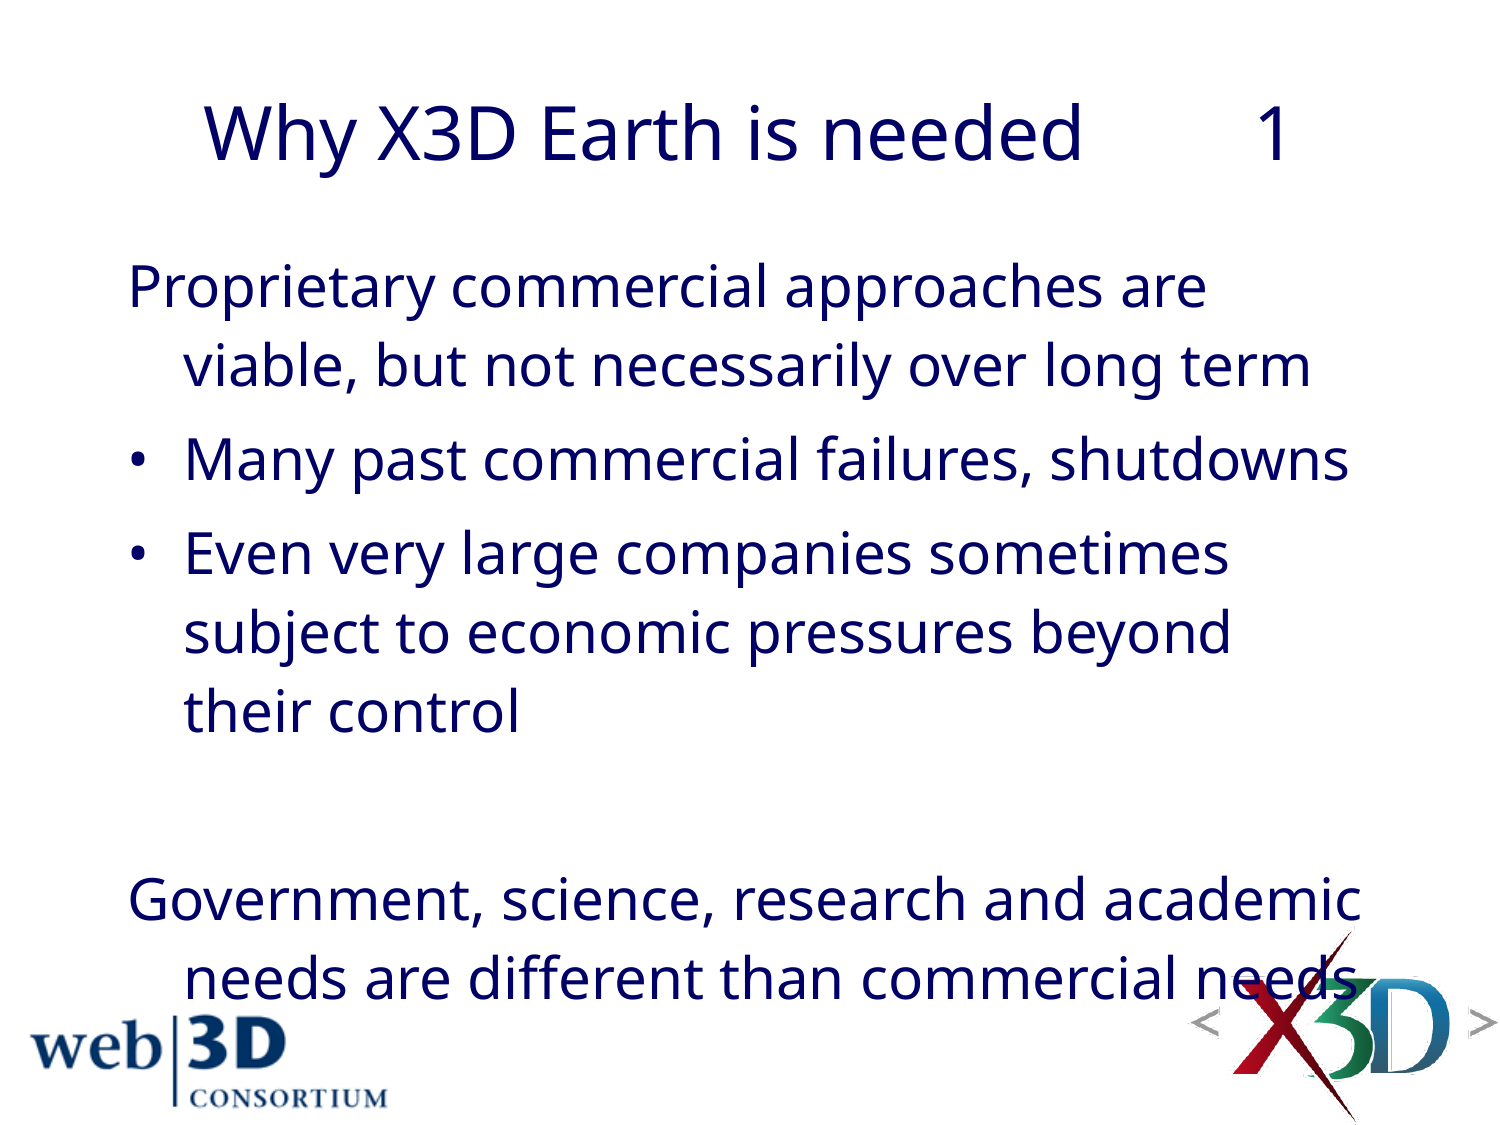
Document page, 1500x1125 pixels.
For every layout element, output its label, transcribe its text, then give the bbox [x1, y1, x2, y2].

list Proprietary commercial approaches are viable, but not necessarily over long term Many past commercial failures, shutdowns Even very large companies sometimes subject to economic pressures beyond their control Government, science, research and academic needs are different than commercial needs [112, 237, 1388, 1016]
picture [1187, 926, 1500, 1125]
picture [12, 998, 413, 1118]
title Why X3D Earth is needed 1 [112, 29, 1388, 233]
